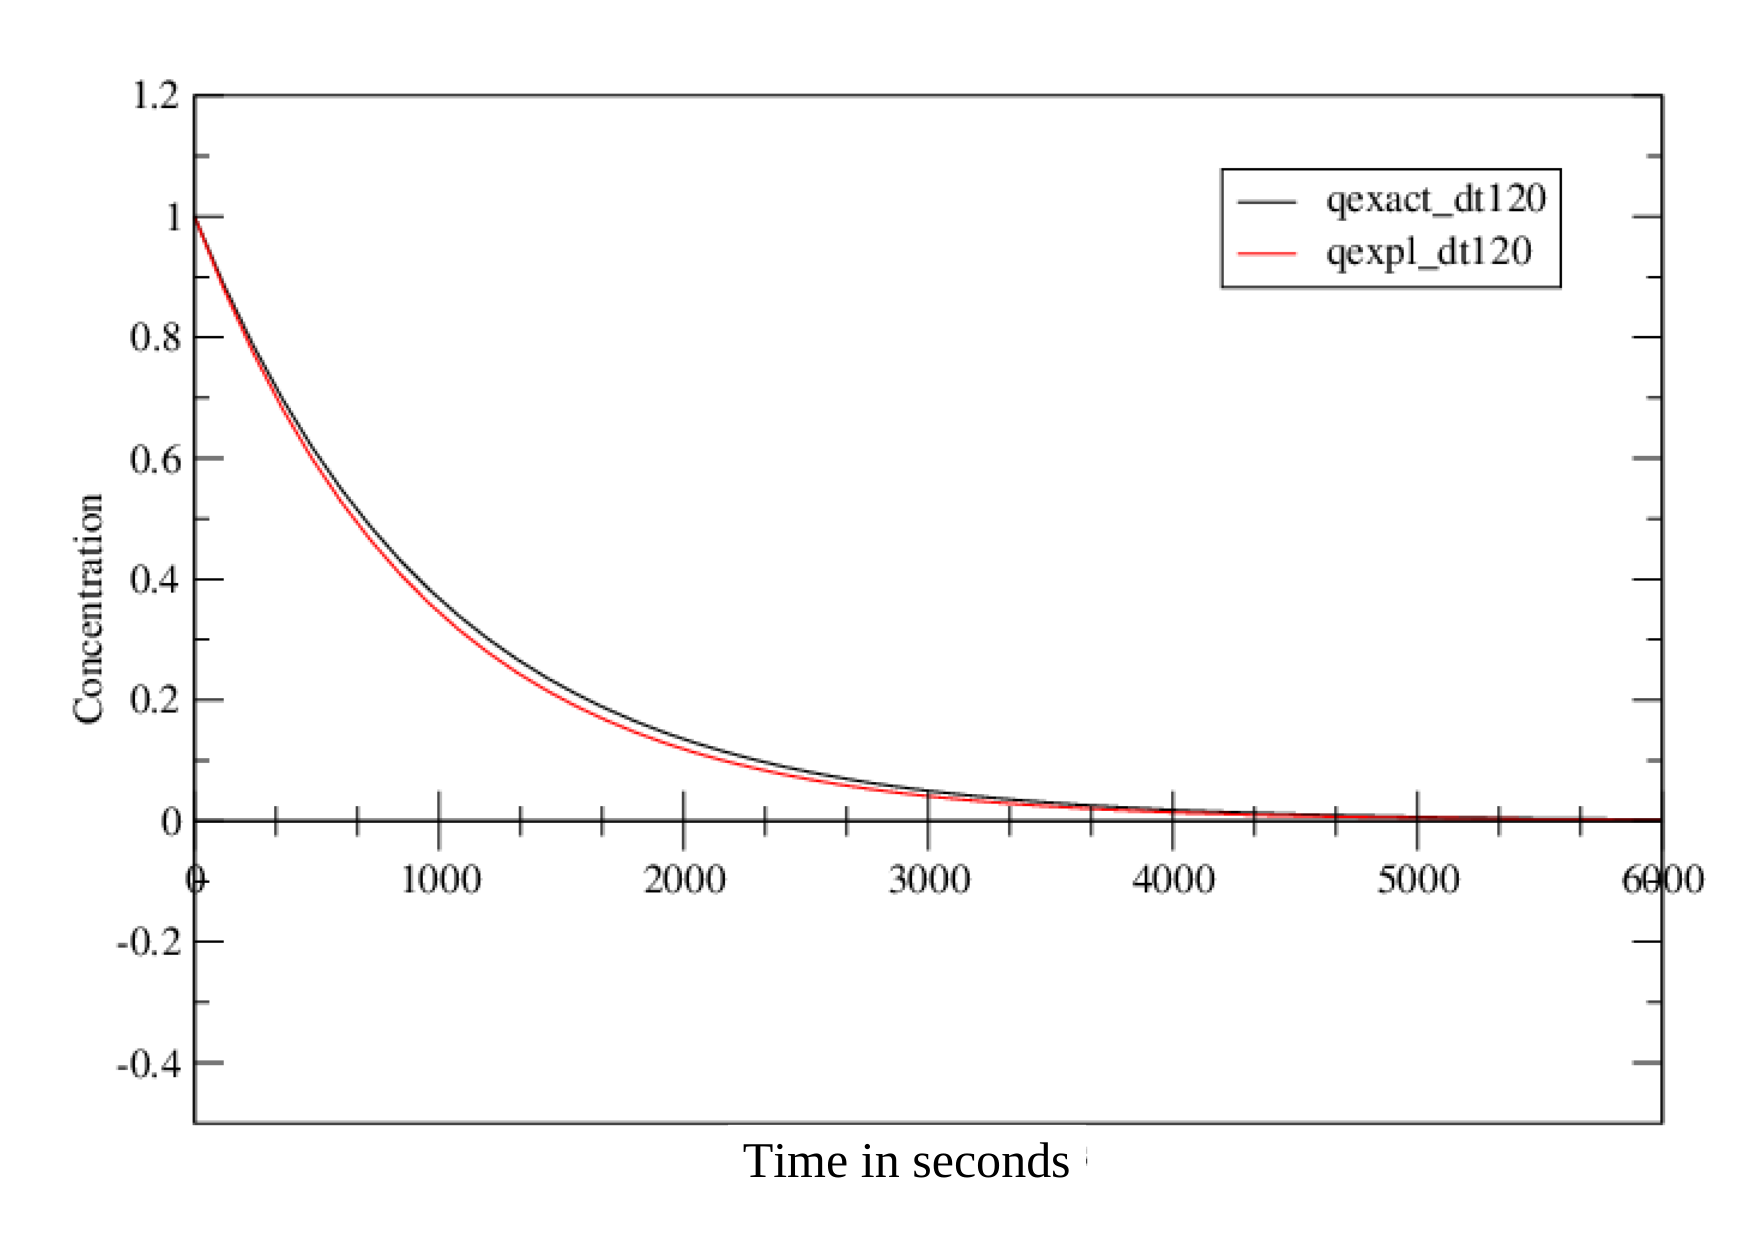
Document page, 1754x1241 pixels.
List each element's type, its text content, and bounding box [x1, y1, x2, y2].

text_box Time in seconds [728, 1124, 1087, 1197]
picture [68, 77, 1706, 1178]
